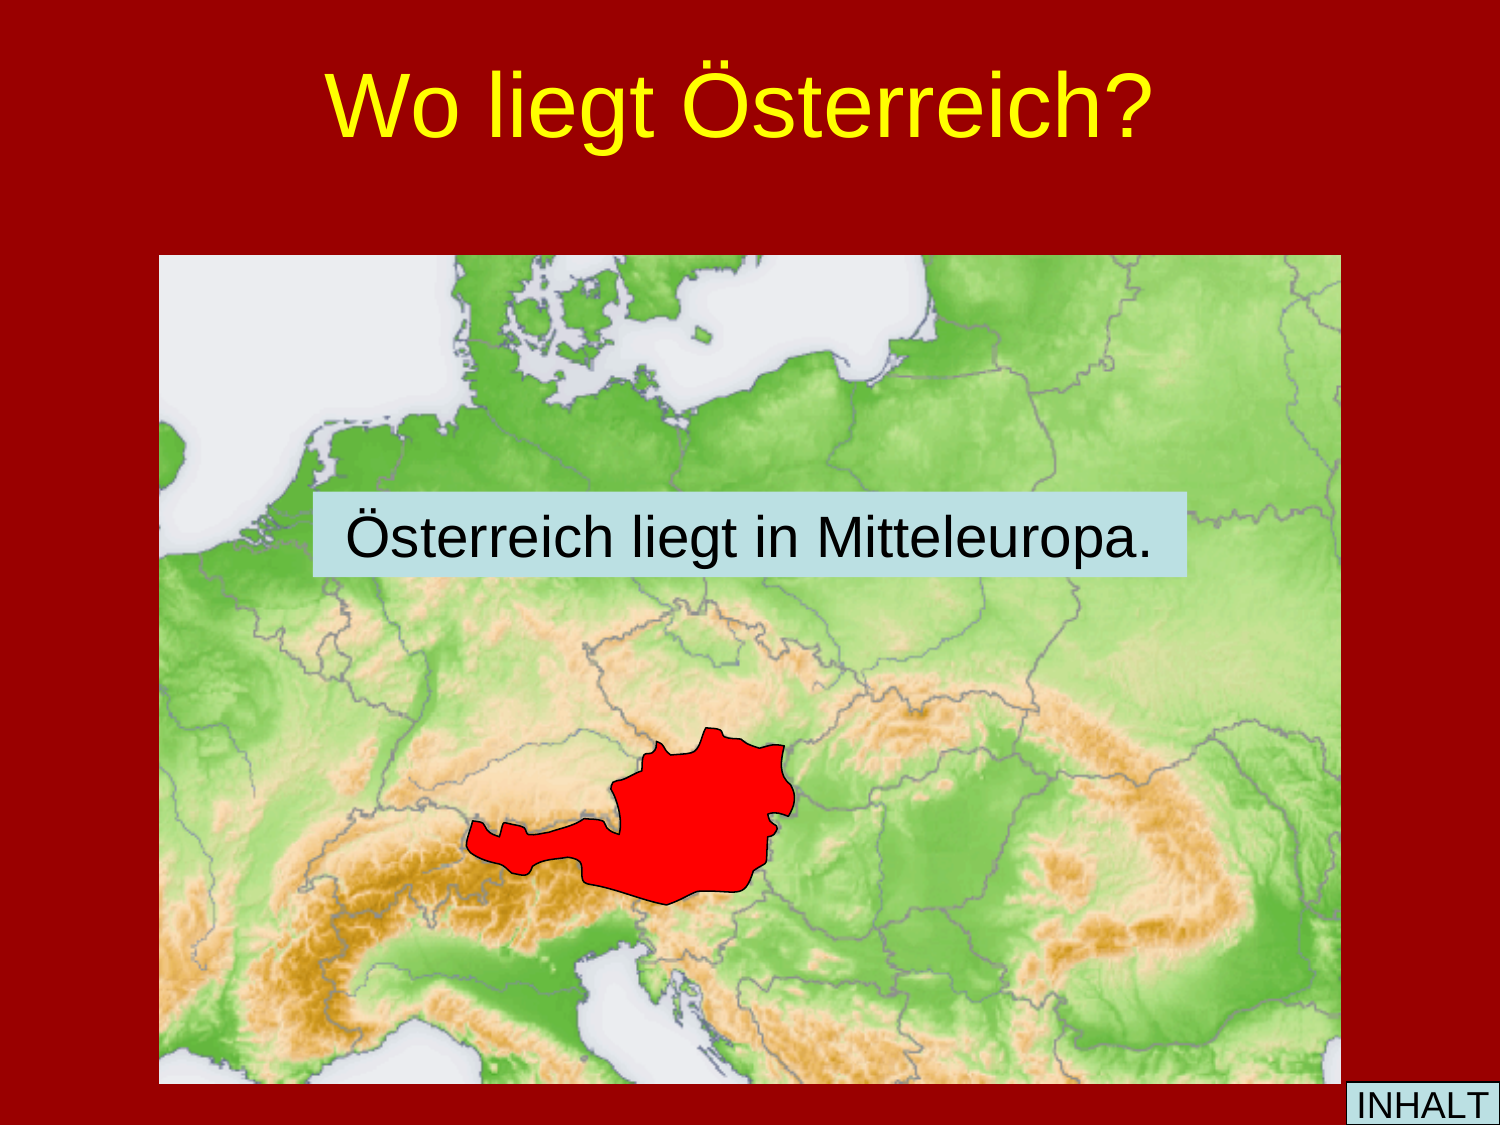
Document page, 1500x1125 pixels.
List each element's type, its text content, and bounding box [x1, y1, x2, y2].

text_box INHALT [1346, 1082, 1500, 1125]
text_box Österreich liegt in Mitteleuropa. [312, 491, 1188, 578]
text_box [466, 727, 795, 905]
title Wo liegt Österreich? [64, 7, 1415, 195]
picture [159, 255, 1341, 1084]
